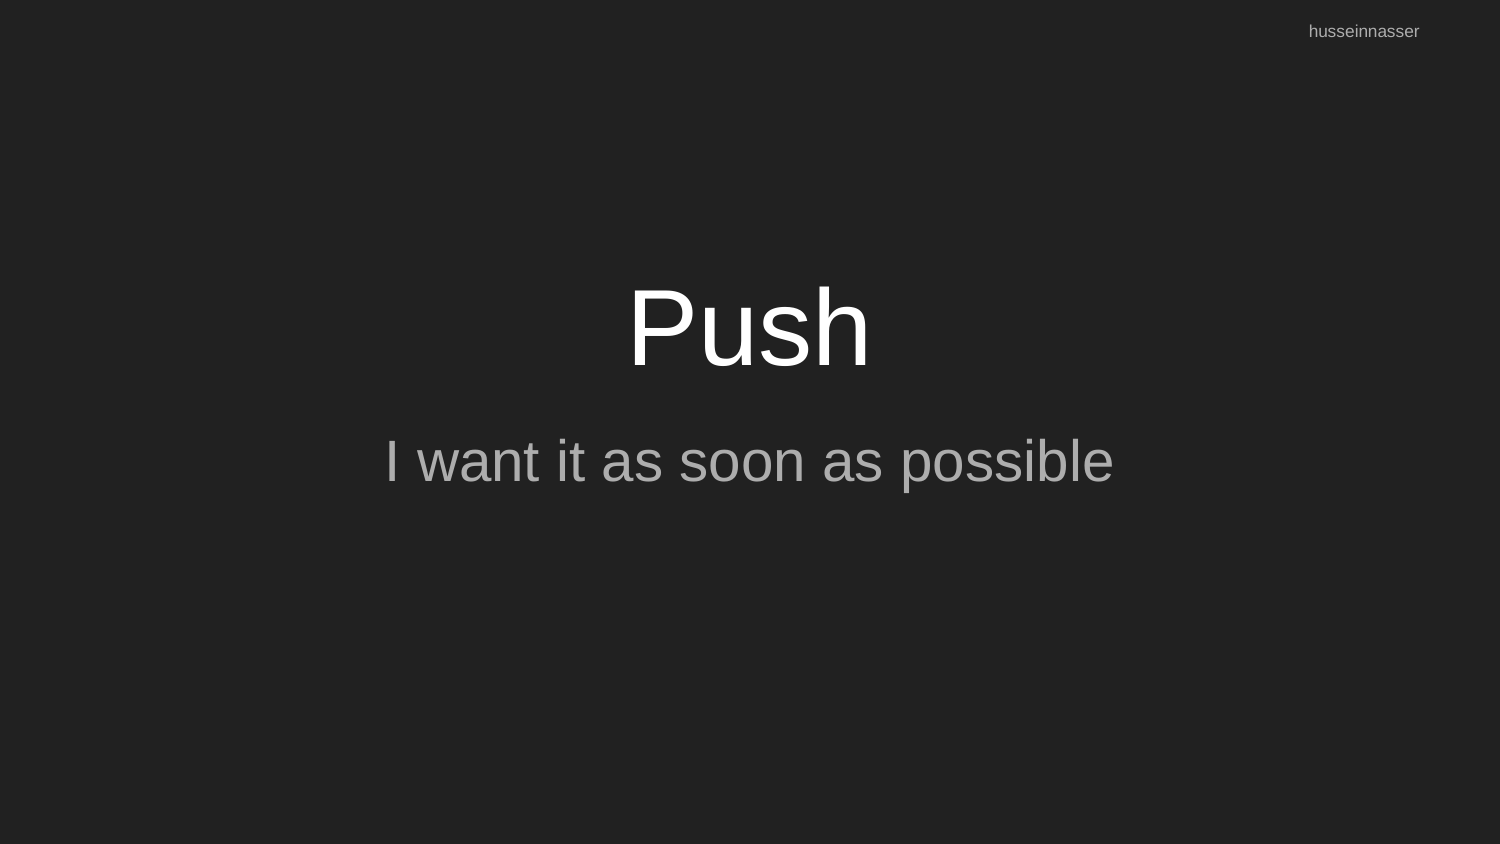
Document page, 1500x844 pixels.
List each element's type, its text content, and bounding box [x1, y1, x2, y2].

subtitle I want it as soon as possible [51, 408, 1449, 539]
subtitle husseinnasser [1236, 11, 1492, 53]
title Push [51, 65, 1449, 403]
